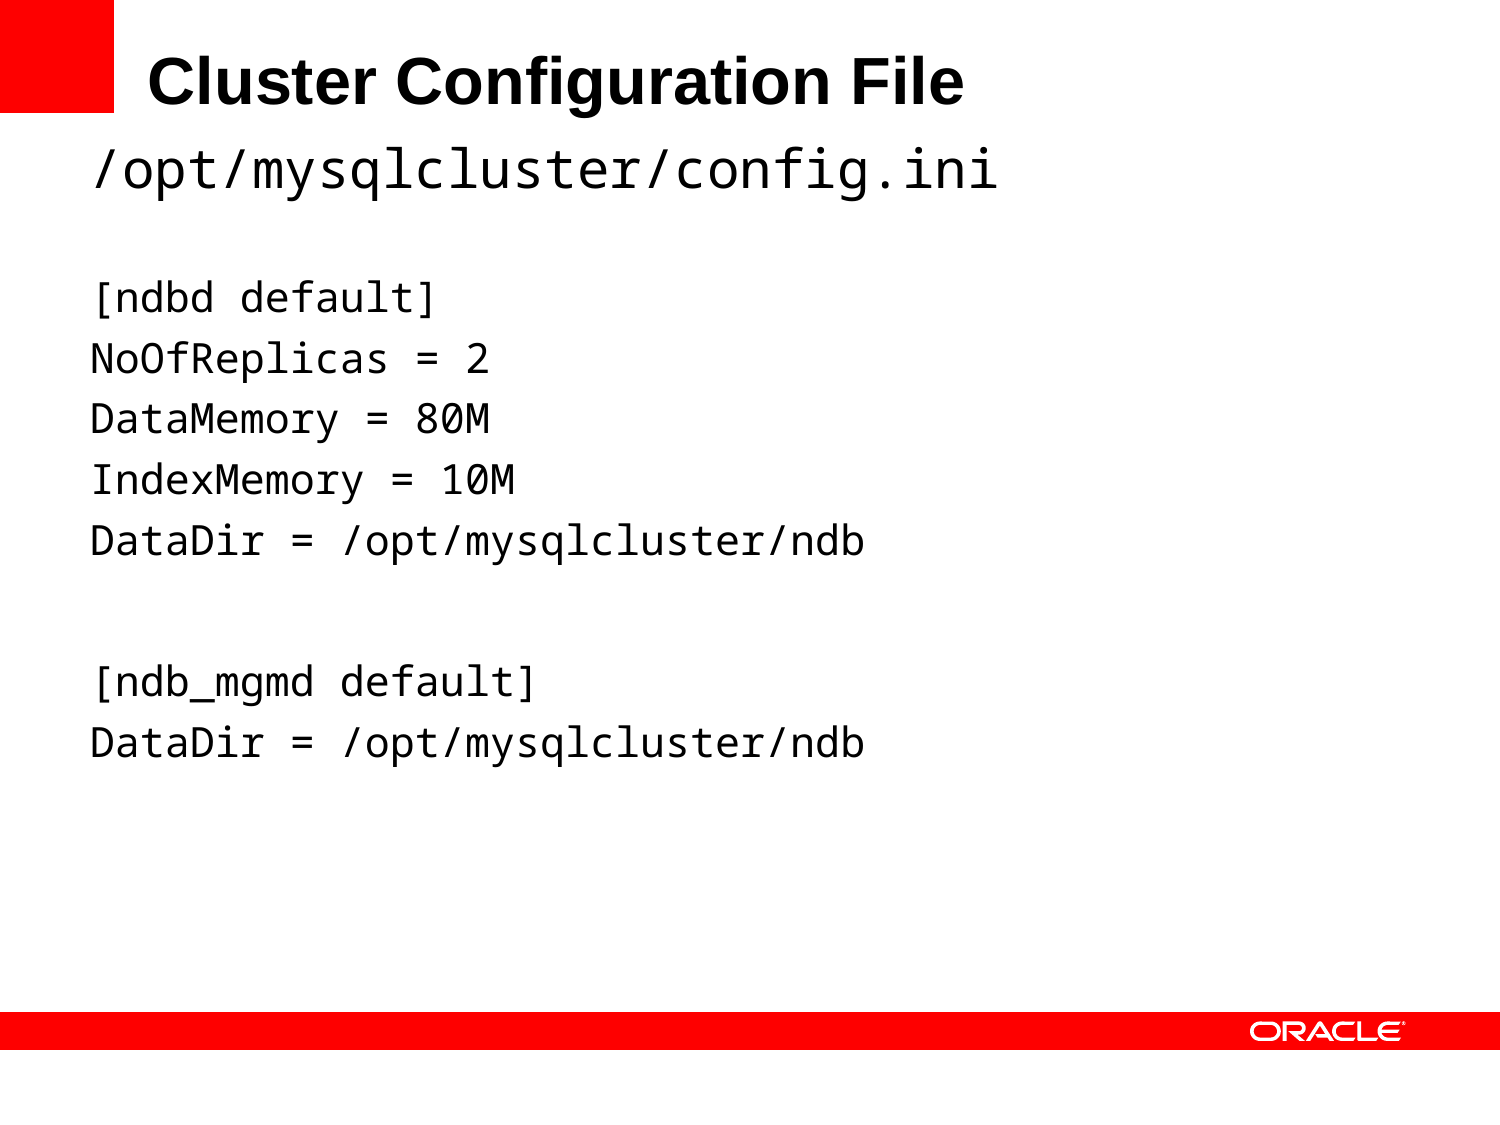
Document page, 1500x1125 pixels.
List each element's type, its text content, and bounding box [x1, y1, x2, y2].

picture [0, 0, 114, 113]
picture [0, 1012, 1500, 1050]
text_box /opt/mysqlcluster/config.ini [ndbd default] NoOfReplicas = 2 DataMemory = 80M IndexMemory = 10M DataDir = /opt/mysqlcluster/ndb [ndb_mgmd default] DataDir = /opt/mysqlcluster/ndb [75, 139, 1426, 853]
title Cluster Configuration File [147, 8, 1392, 119]
